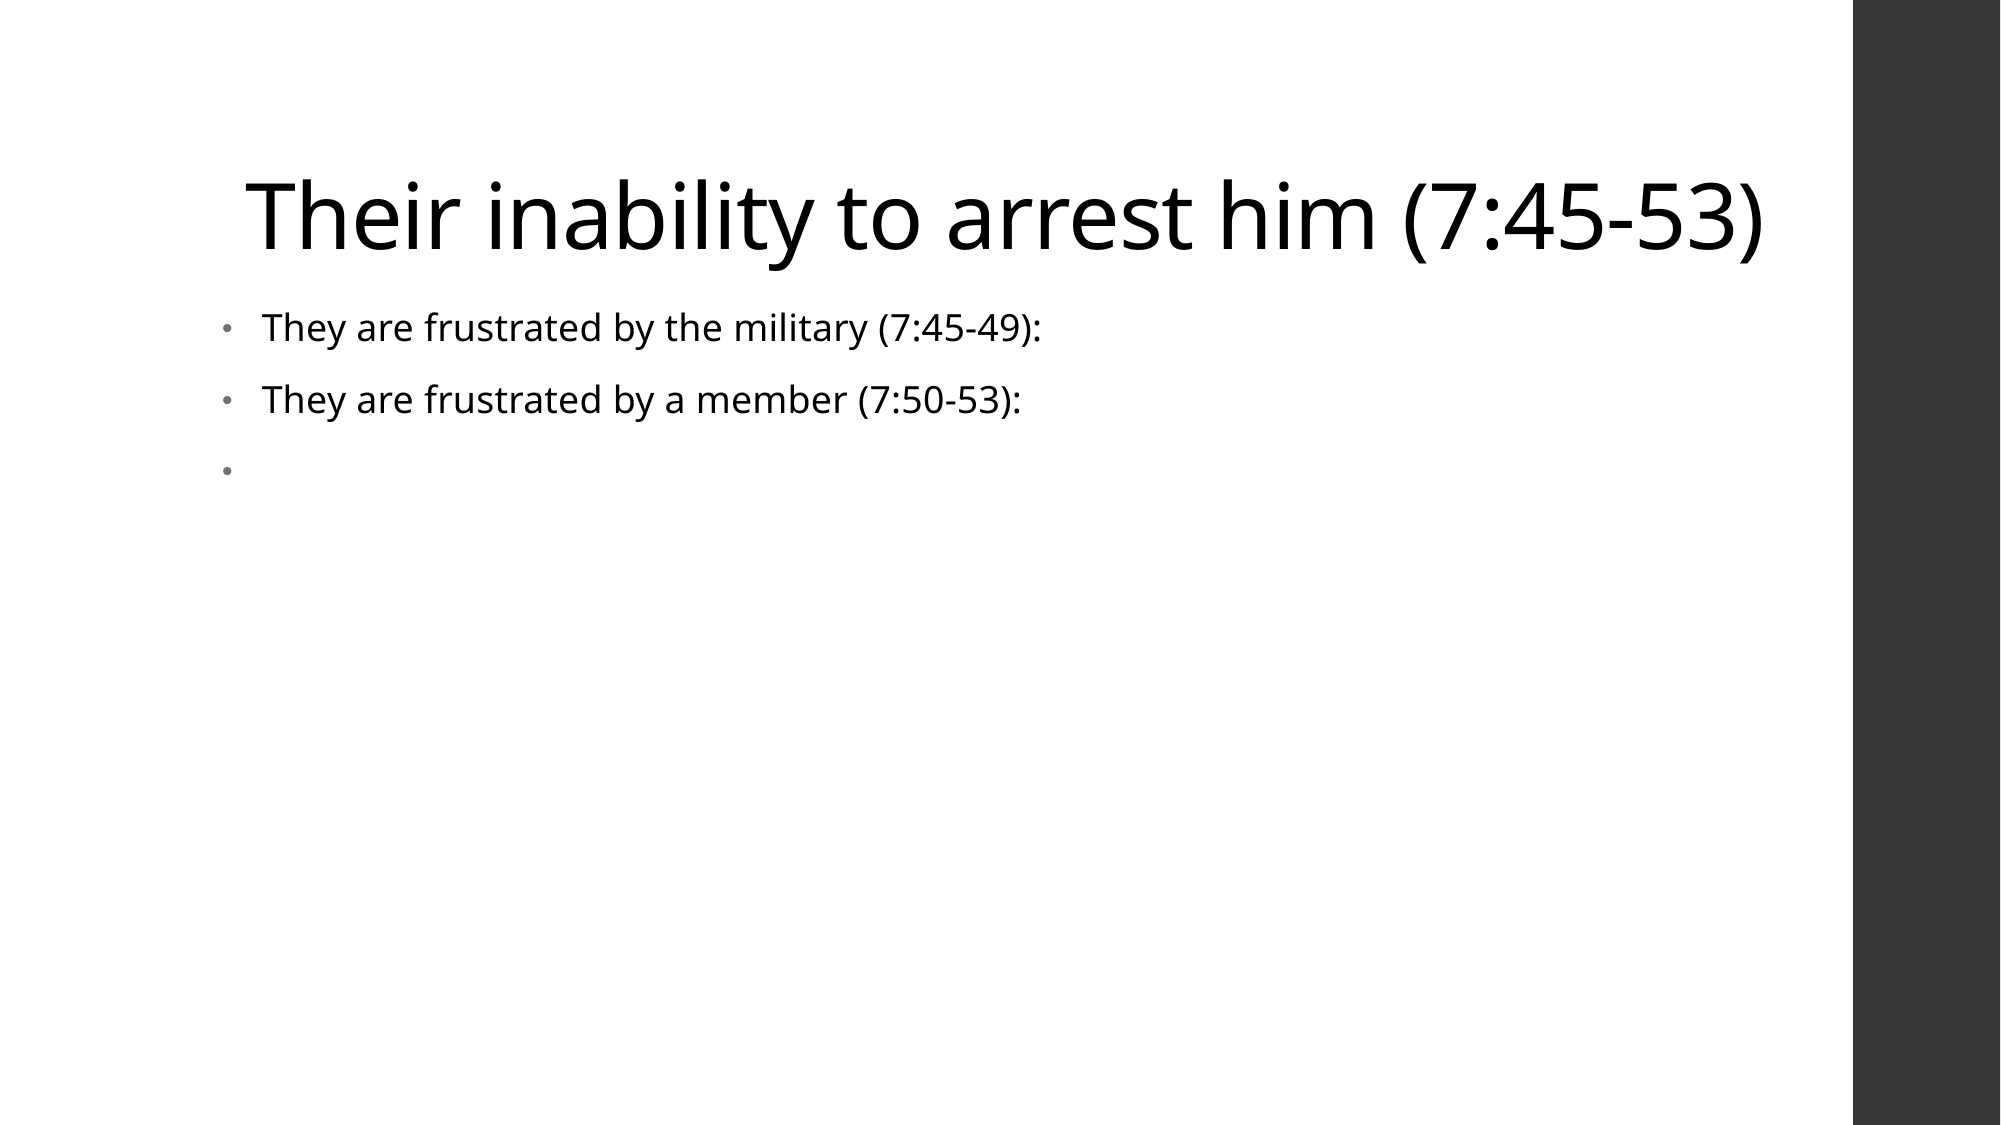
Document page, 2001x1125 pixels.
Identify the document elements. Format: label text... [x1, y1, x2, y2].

title Their inability to arrest him (7:45-53) [206, 60, 1797, 278]
list They are frustrated by the military (7:45-49): They are frustrated by a member (7:50-53): [206, 299, 1617, 1014]
